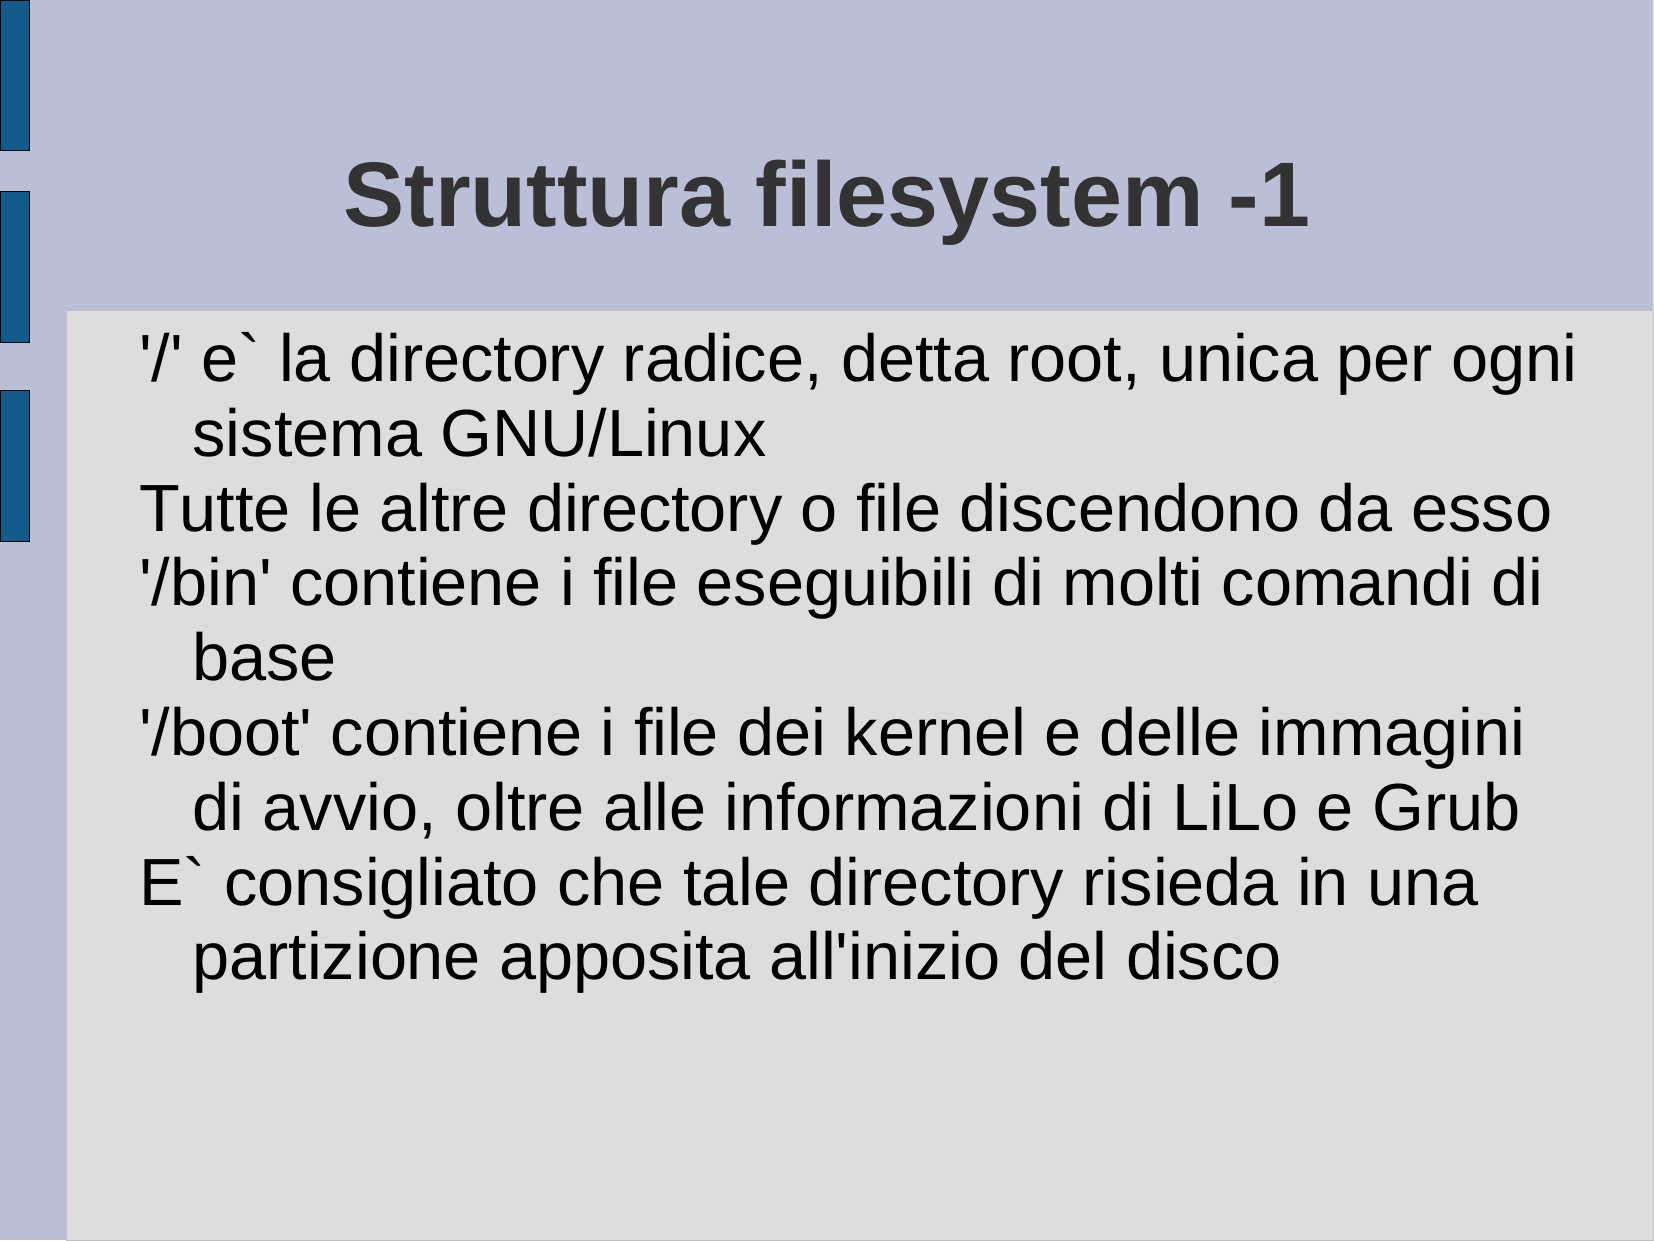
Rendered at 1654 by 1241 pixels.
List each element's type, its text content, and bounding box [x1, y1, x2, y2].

list '/' e` la directory radice, detta root, unica per ogni sistema GNU/Linux Tutte le altre directory o file discendono da esso '/bin' contiene i file eseguibili di molti comandi di base '/boot' contiene i file dei kernel e delle immagini di avvio, oltre alle informazioni di LiLo e Grub E` consigliato che tale directory risieda in una partizione apposita all'inizio del disco [121, 321, 1595, 1177]
title Struttura filesystem -1 [121, 91, 1534, 299]
